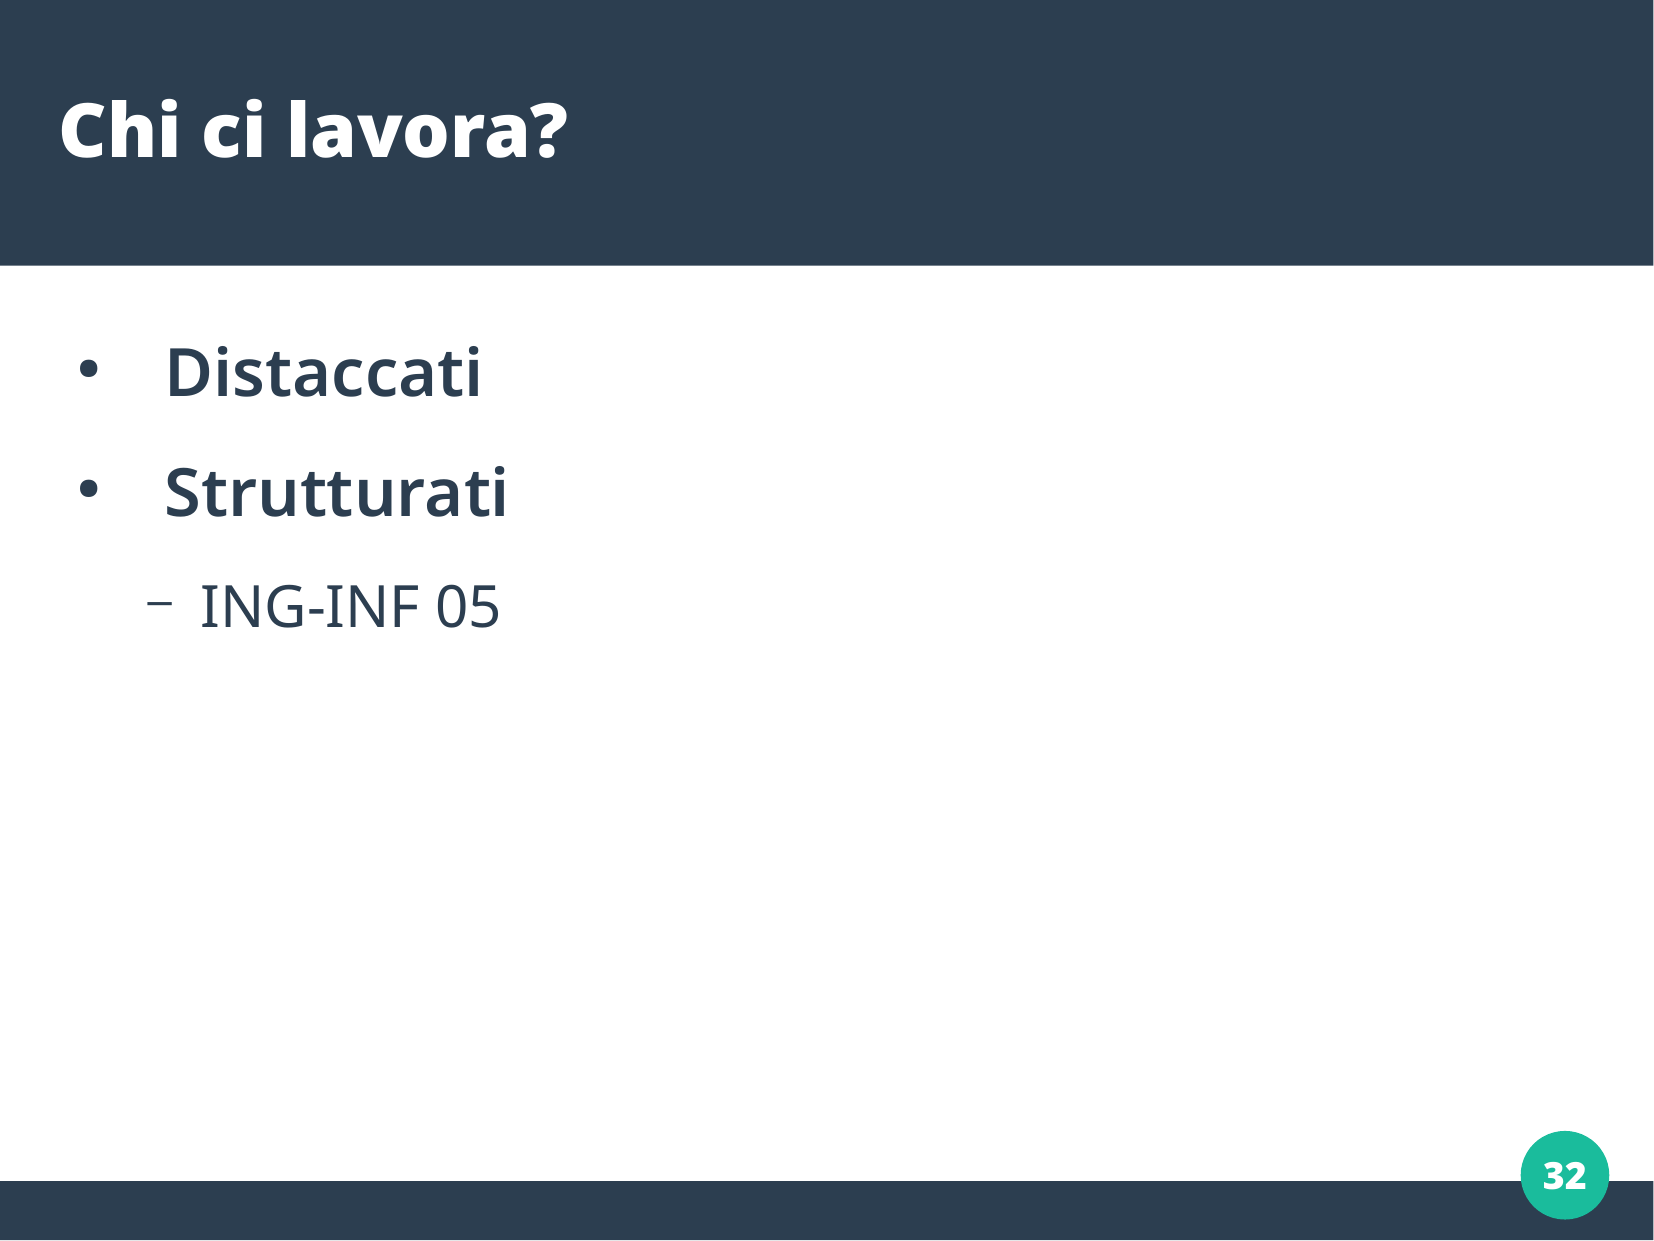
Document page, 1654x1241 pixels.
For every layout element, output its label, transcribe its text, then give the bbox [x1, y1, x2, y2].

title Chi ci lavora? [59, 49, 1595, 207]
list Distaccati Strutturati ING-INF 05 [59, 324, 1571, 1152]
